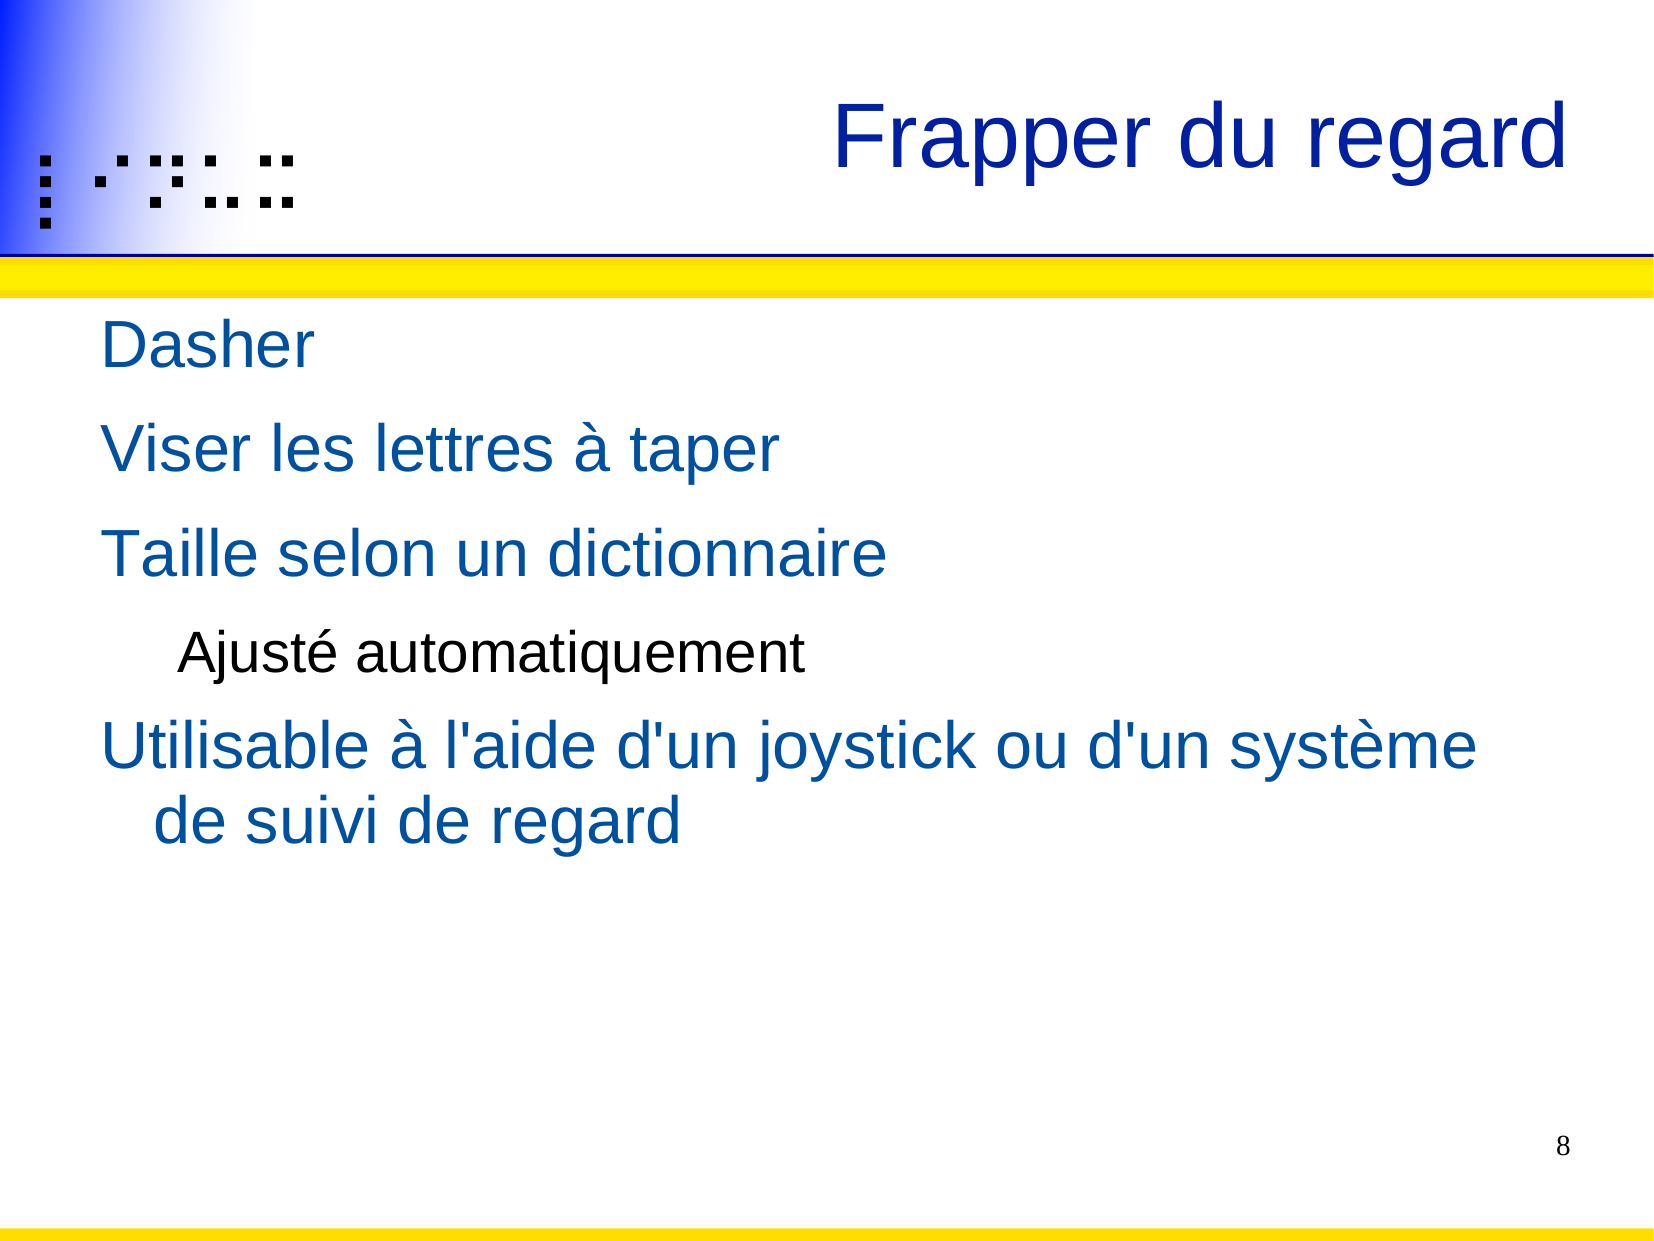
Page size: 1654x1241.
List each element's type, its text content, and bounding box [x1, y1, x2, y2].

title Frapper du regard [372, 34, 1571, 238]
list Dasher Viser les lettres à taper Taille selon un dictionnaire Ajusté automatiquement Utilisable à l'aide d'un joystick ou d'un système de suivi de regard [82, 307, 1571, 1111]
